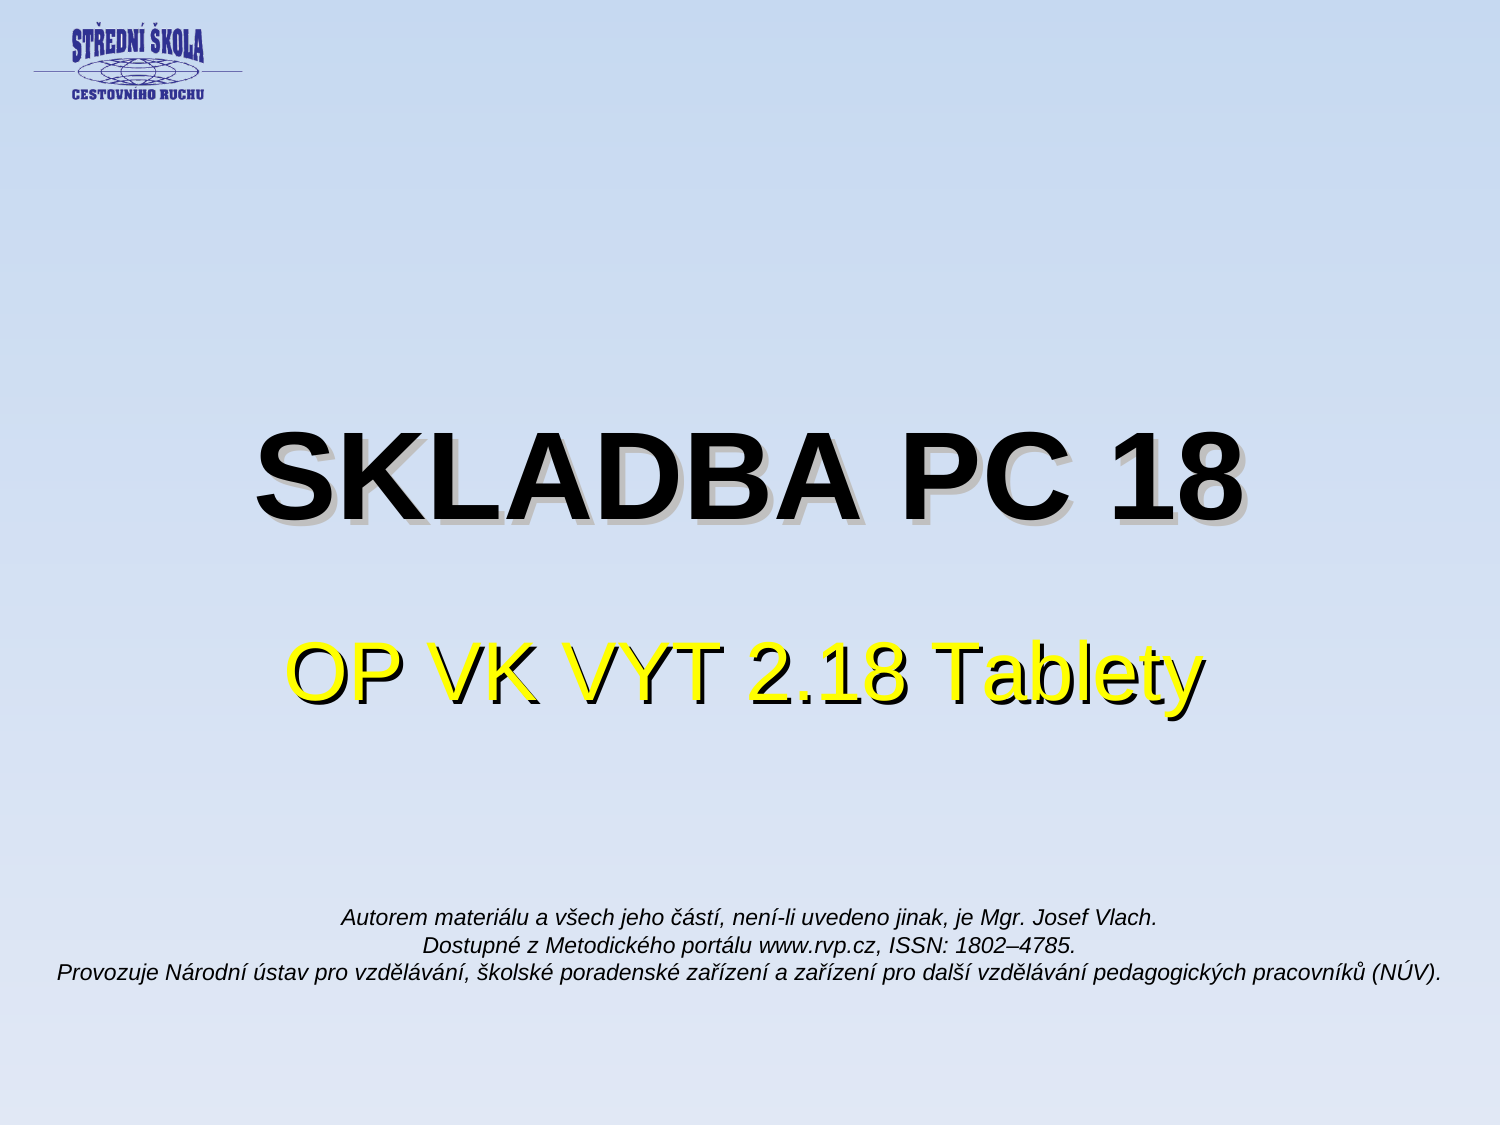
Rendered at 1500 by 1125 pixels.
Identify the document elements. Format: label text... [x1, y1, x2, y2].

text_box OP VK VYT 2.18 Tablety [88, 609, 1400, 870]
text_box Autorem materiálu a všech jeho částí, není-li uvedeno jinak, je Mgr. Josef Vlach. Dostupné z Metodického portálu www.rvp.cz, ISSN: 1802–4785. Provozuje Národní ústav pro vzdělávání, školské poradenské zařízení a zařízení pro další vzdělávání pedagogických pracovníků (NÚV). [0, 895, 1500, 994]
picture [29, 18, 245, 108]
title SKLADBA PC 18 [112, 349, 1388, 591]
